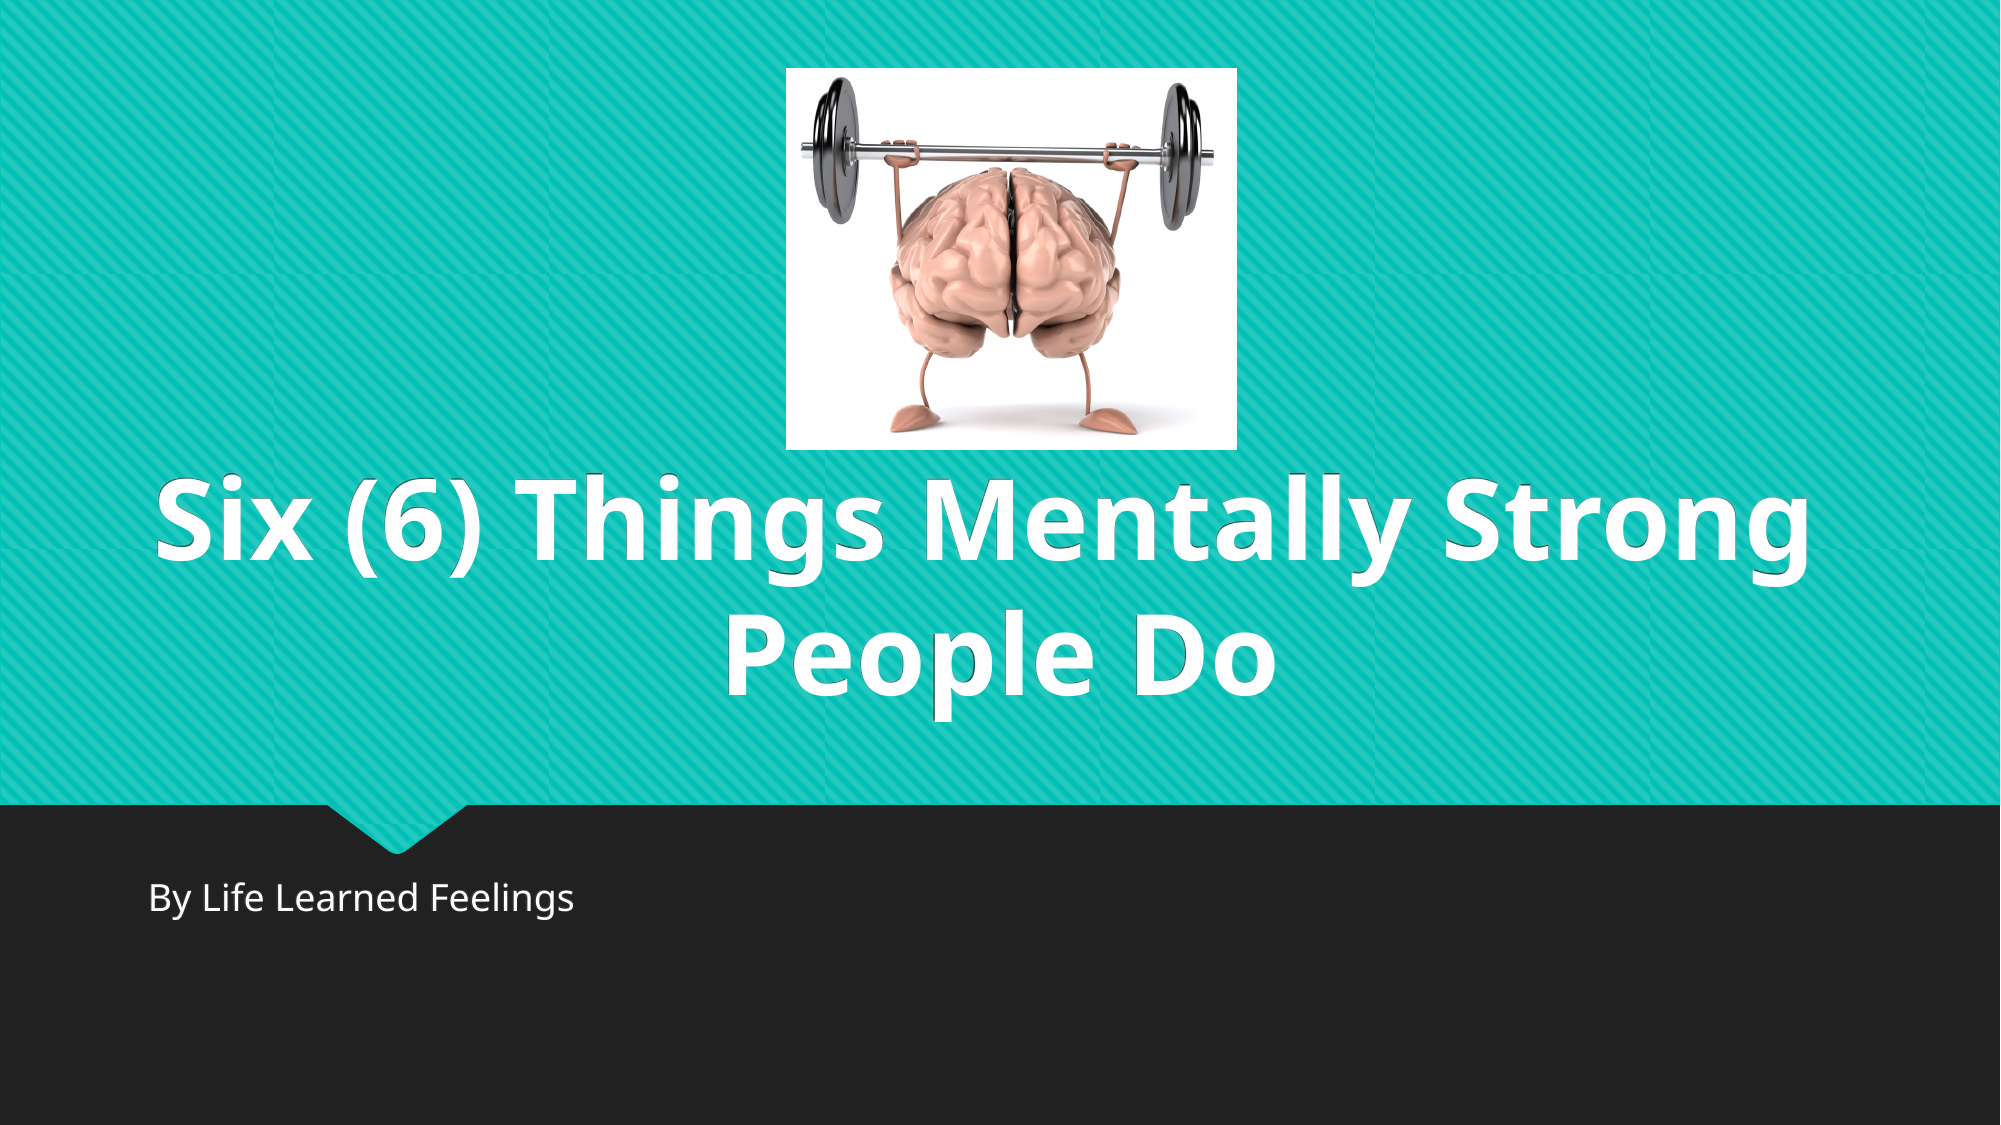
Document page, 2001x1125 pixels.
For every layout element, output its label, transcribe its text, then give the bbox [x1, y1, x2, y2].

title Six (6) Things Mentally Strong People Do [132, 237, 1868, 726]
picture [786, 68, 1237, 450]
subtitle By Life Learned Feelings [132, 866, 1868, 938]
